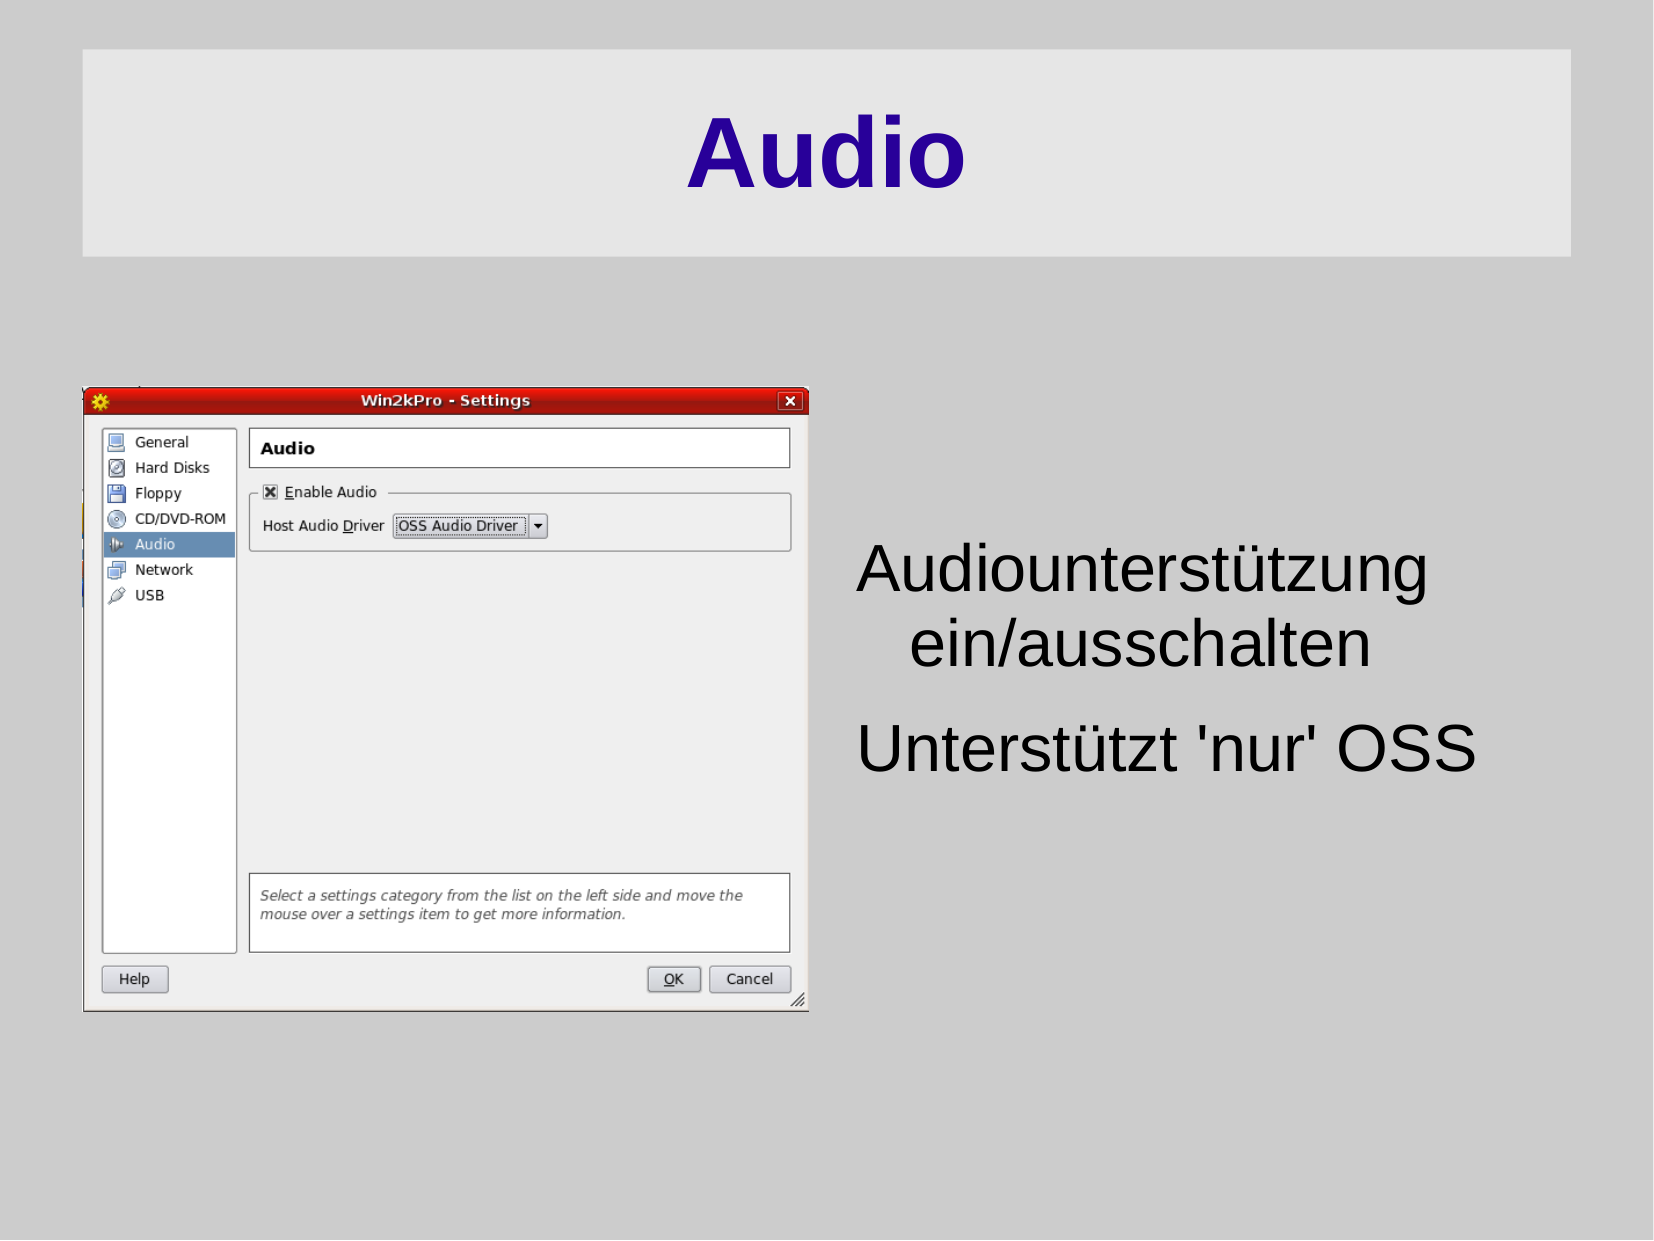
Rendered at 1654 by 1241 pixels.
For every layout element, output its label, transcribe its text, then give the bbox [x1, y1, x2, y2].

list Audiounterstützung ein/ausschalten Unterstützt 'nur' OSS [838, 531, 1565, 862]
picture [82, 386, 809, 1013]
title Audio [82, 49, 1571, 257]
